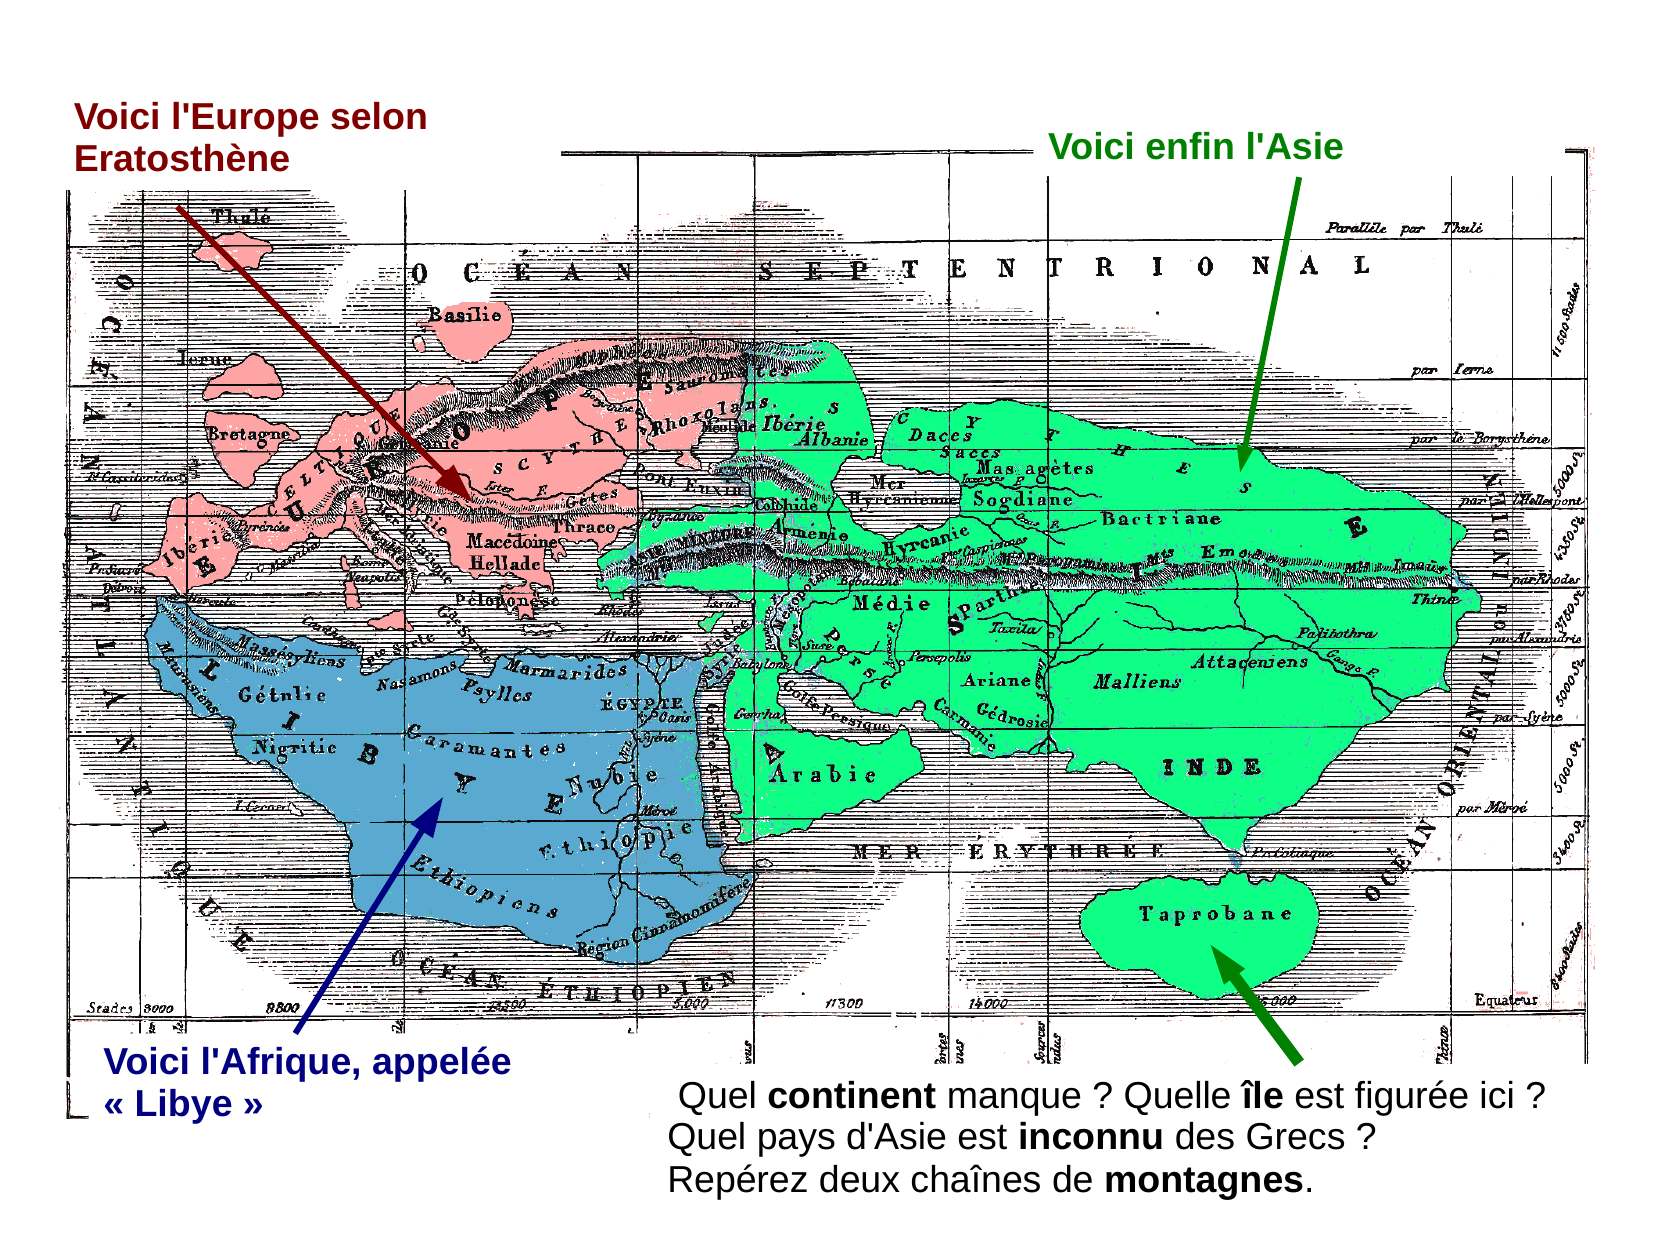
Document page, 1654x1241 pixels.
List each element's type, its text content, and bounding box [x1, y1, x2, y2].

text_box Quel continent manque ? Quelle île est figurée ici ? Quel pays d'Asie est inconnu des Grecs ? Repérez deux chaînes de montagnes. [649, 1063, 1595, 1215]
text_box Voici l'Afrique, appelée « Libye » [88, 1033, 650, 1135]
picture [59, 147, 1595, 1123]
text_box Voici enfin l'Asie [1033, 118, 1565, 177]
text_box Voici l'Europe selon Eratosthène [59, 88, 562, 190]
